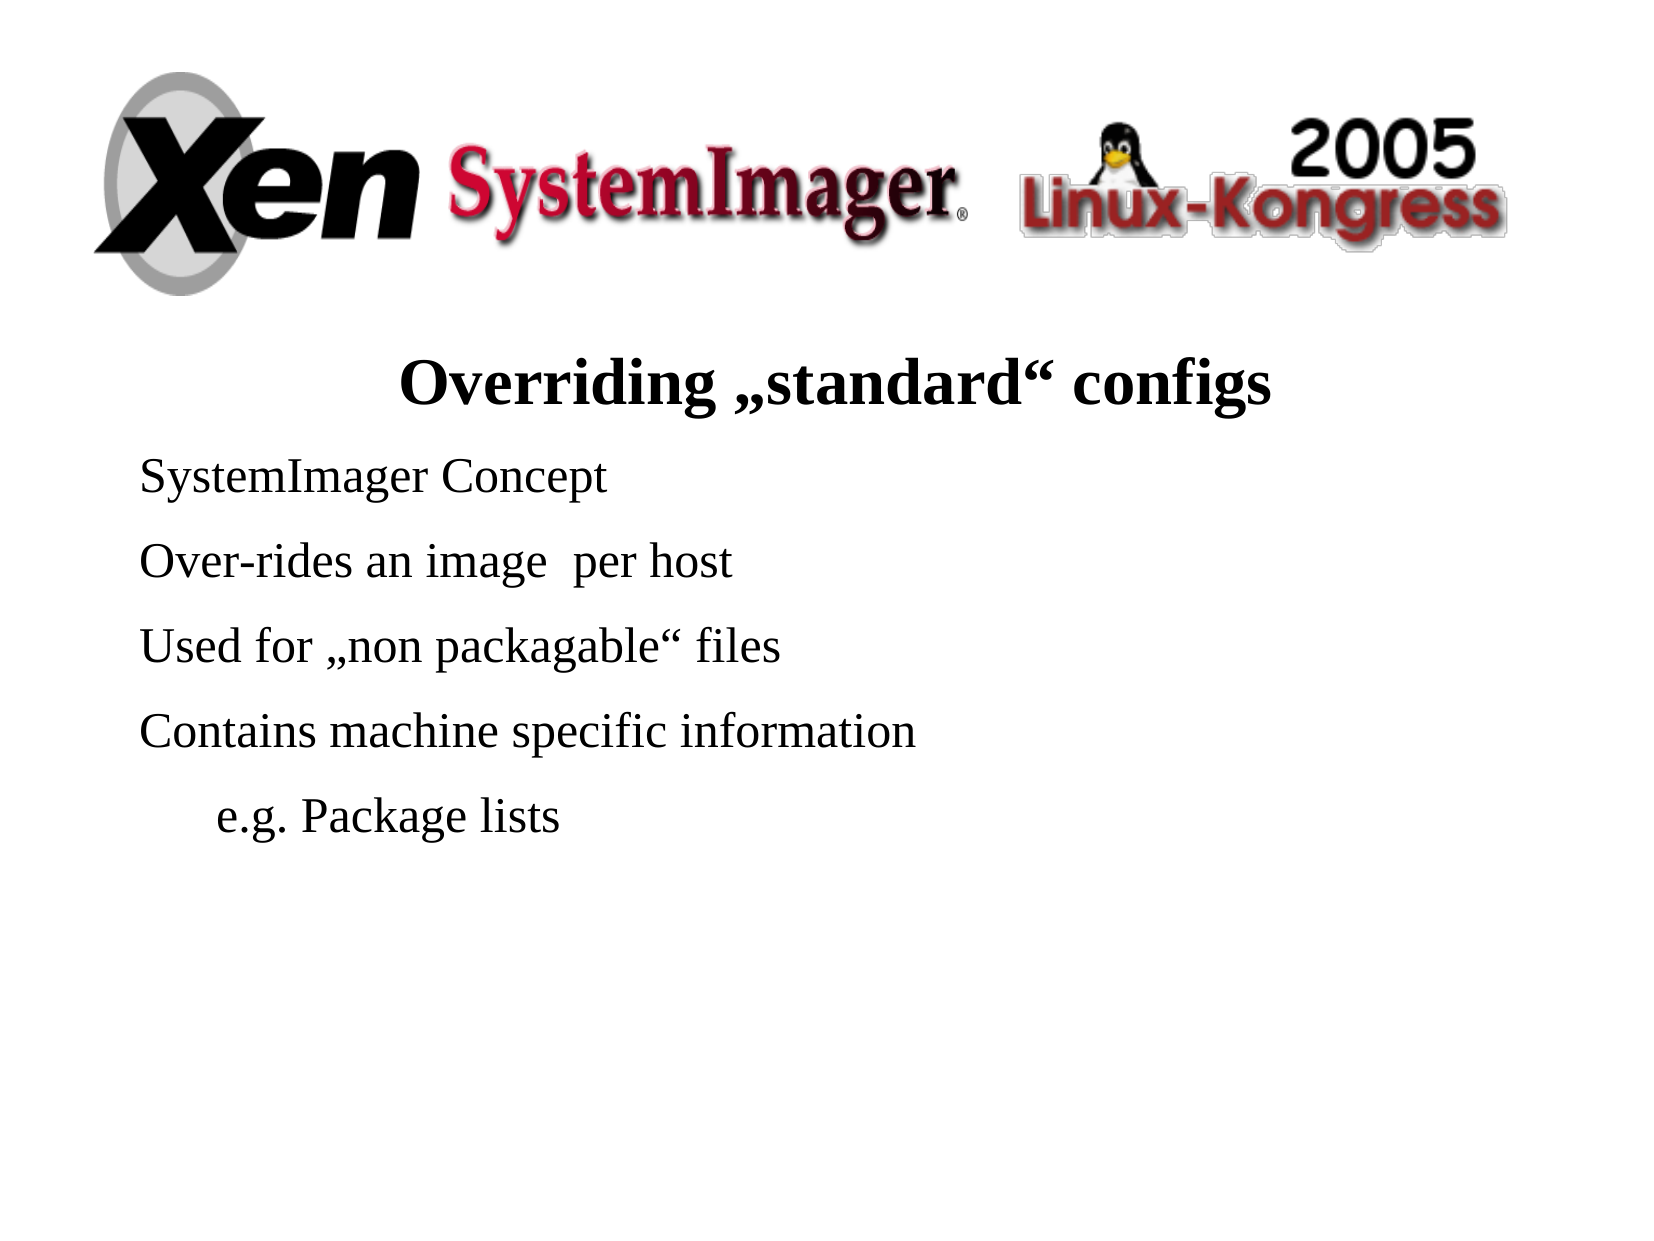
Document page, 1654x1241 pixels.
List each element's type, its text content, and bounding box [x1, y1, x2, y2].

picture [445, 132, 971, 254]
list Overriding „standard“ configs SystemImager Concept Over-rides an image per host Used for „non packagable“ files Contains machine specific information e.g. Package lists [121, 344, 1534, 1127]
picture [1006, 106, 1524, 265]
picture [93, 72, 420, 296]
